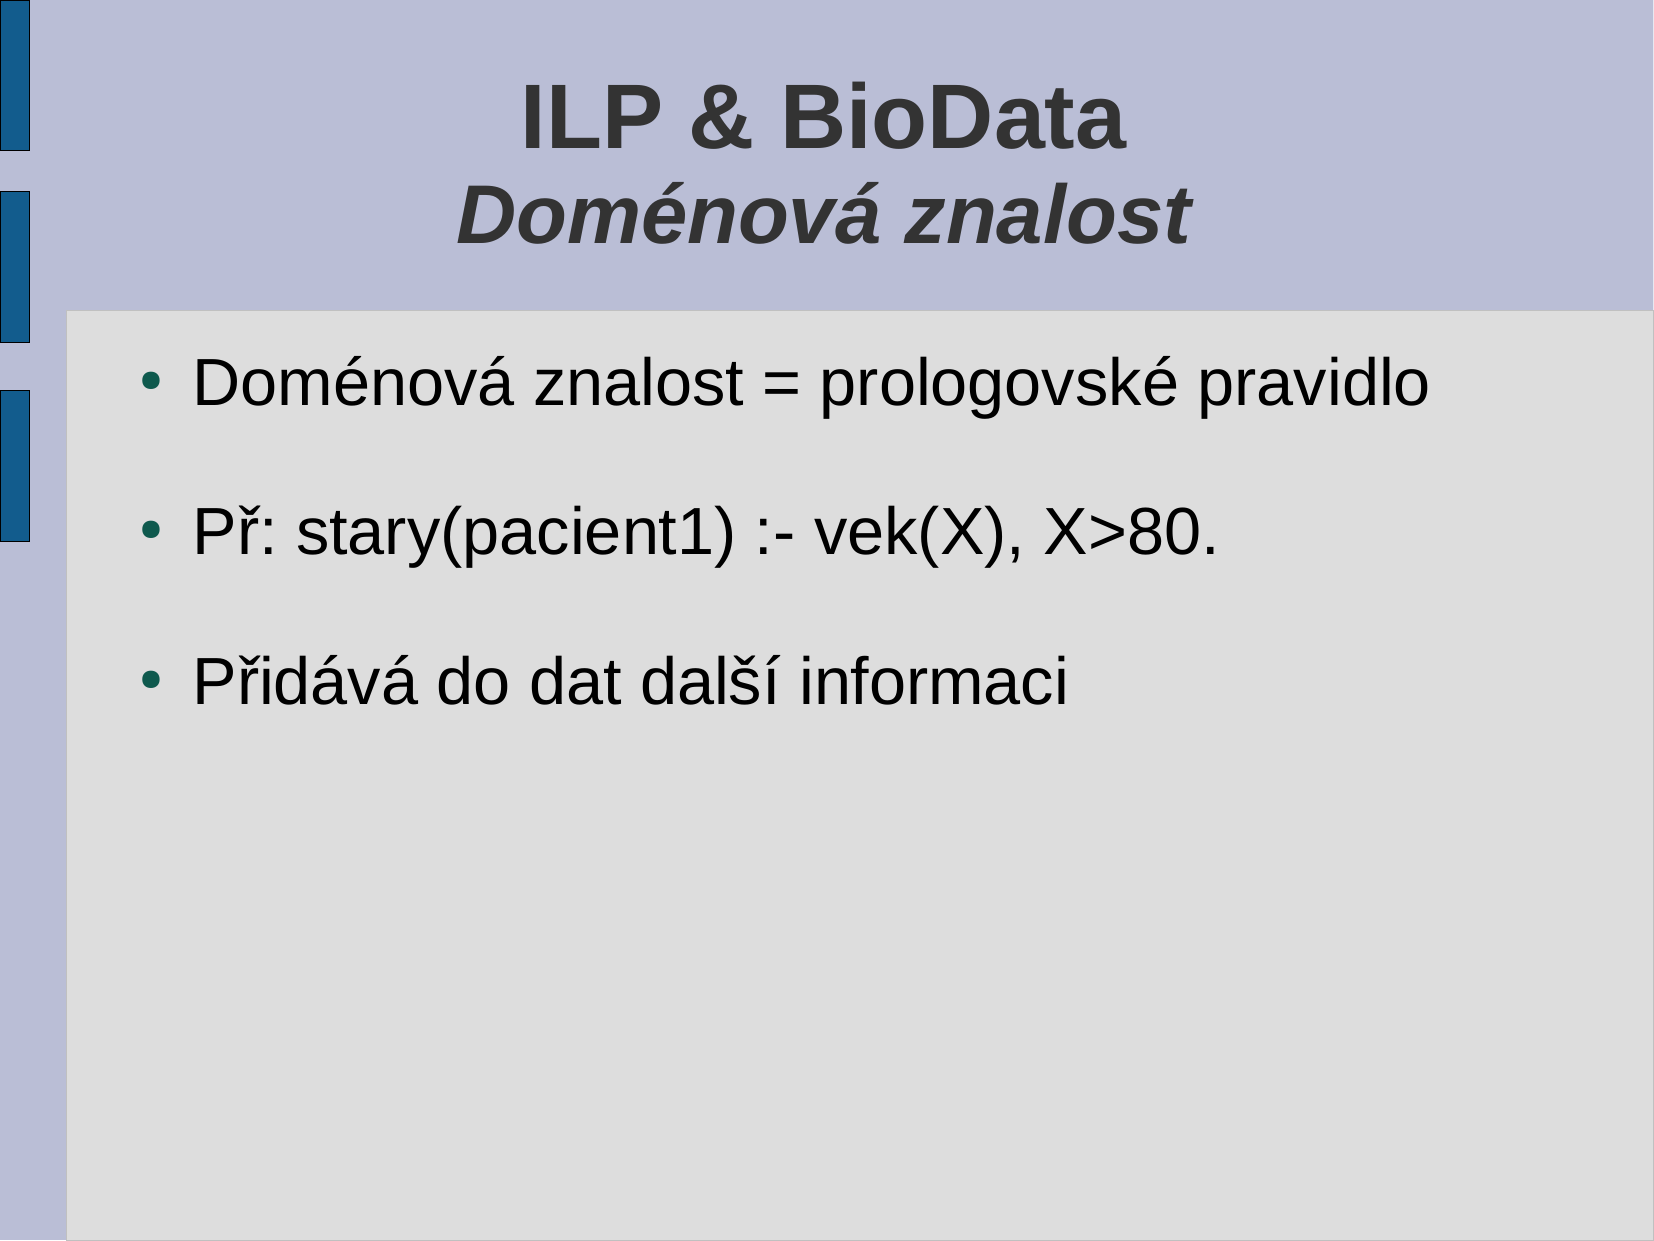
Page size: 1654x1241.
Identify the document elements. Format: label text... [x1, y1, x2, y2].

list Doménová znalost = prologovské pravidlo Př: stary(pacient1) :- vek(X), X>80. Přidává do dat další informaci [121, 344, 1534, 1112]
title ILP & BioData Doménová znalost [118, 65, 1531, 261]
